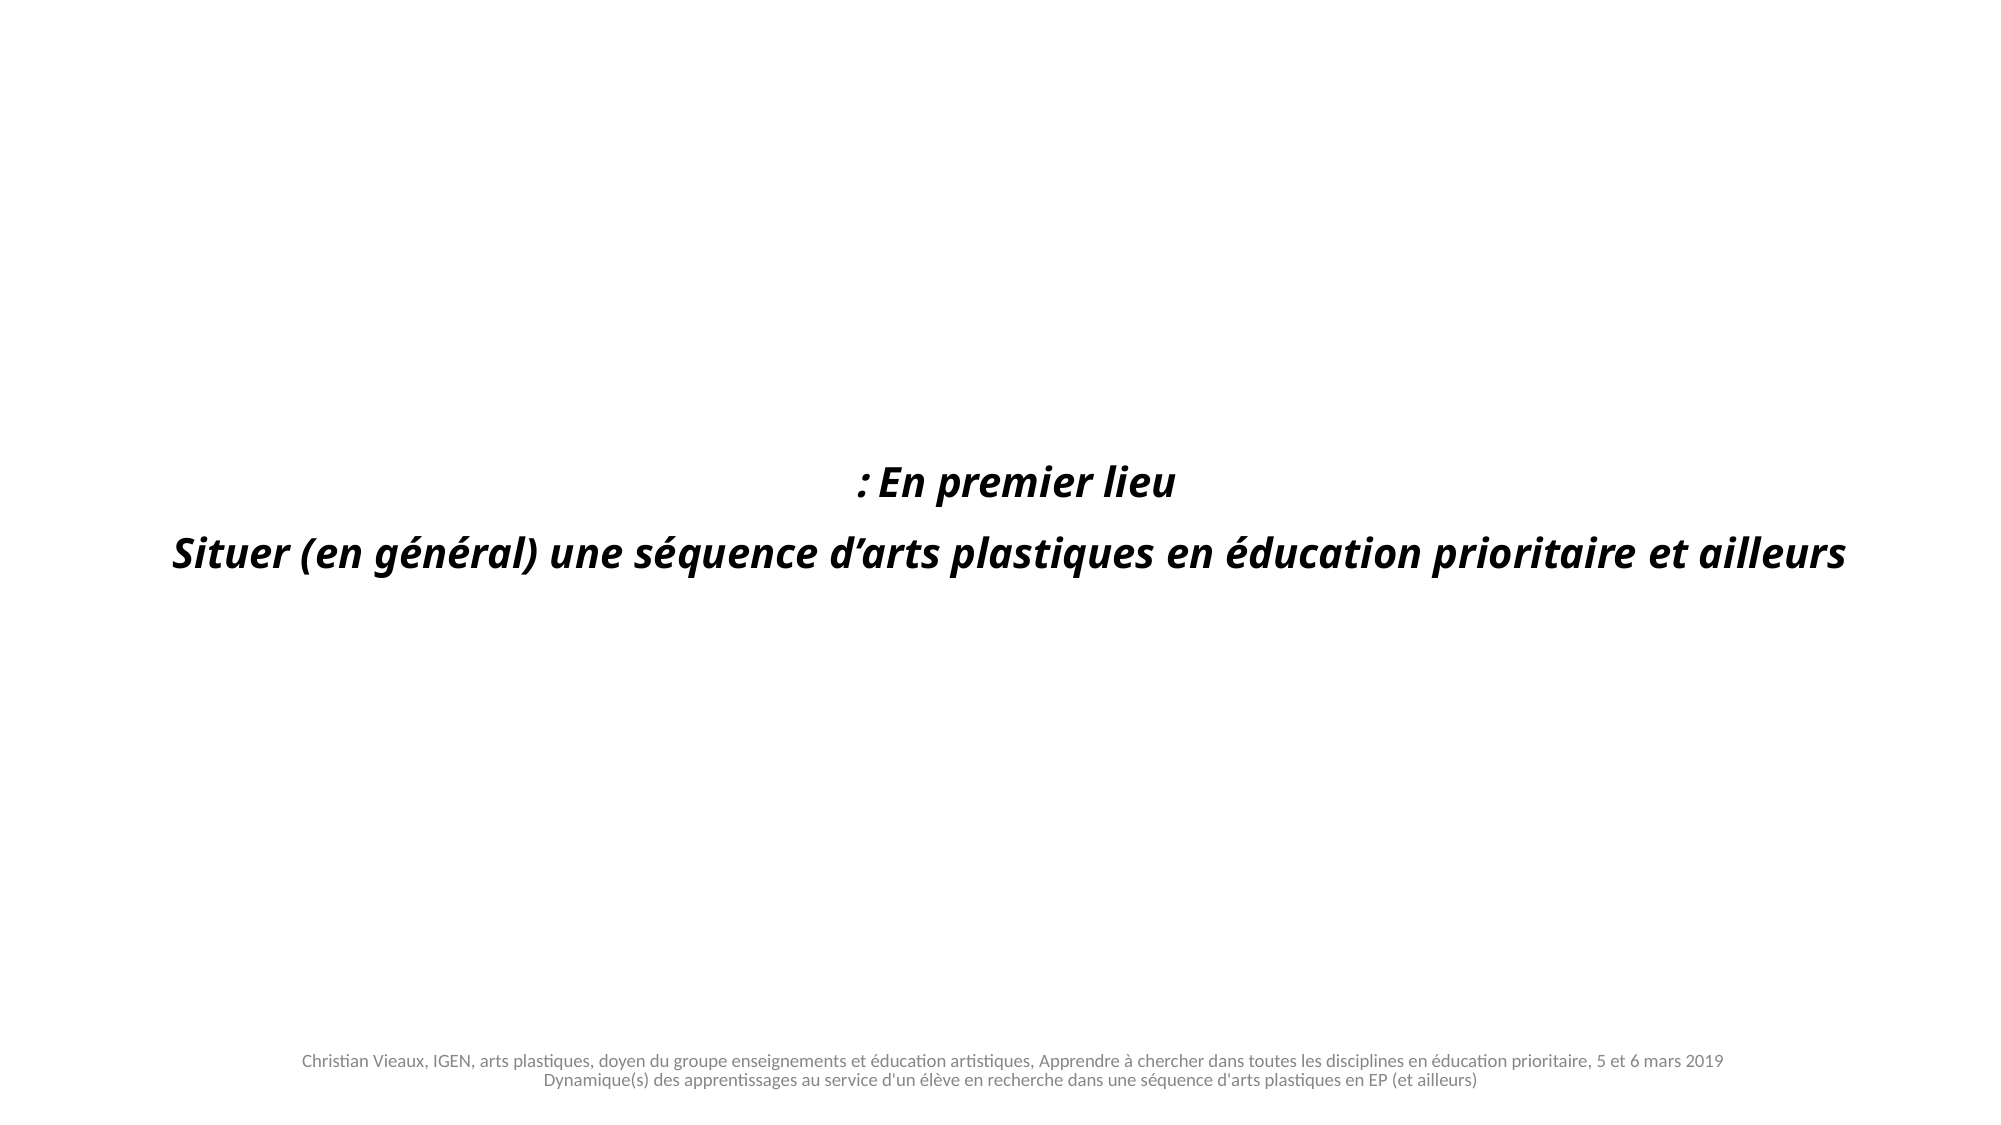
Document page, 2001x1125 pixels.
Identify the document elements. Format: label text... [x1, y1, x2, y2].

text_box Christian Vieaux, IGEN, arts plastiques, doyen du groupe enseignements et éducation artistiques, Apprendre à chercher dans toutes les disciplines en éducation prioritaire, 5 et 6 mars 2019 Dynamique(s) des apprentissages au service d'un élève en recherche dans une séquence d'arts plastiques en EP (et ailleurs) [77, 1046, 1943, 1103]
text_box En premier lieu : Situer (en général) une séquence d’arts plastiques en éducation prioritaire et ailleurs [147, 445, 1873, 599]
